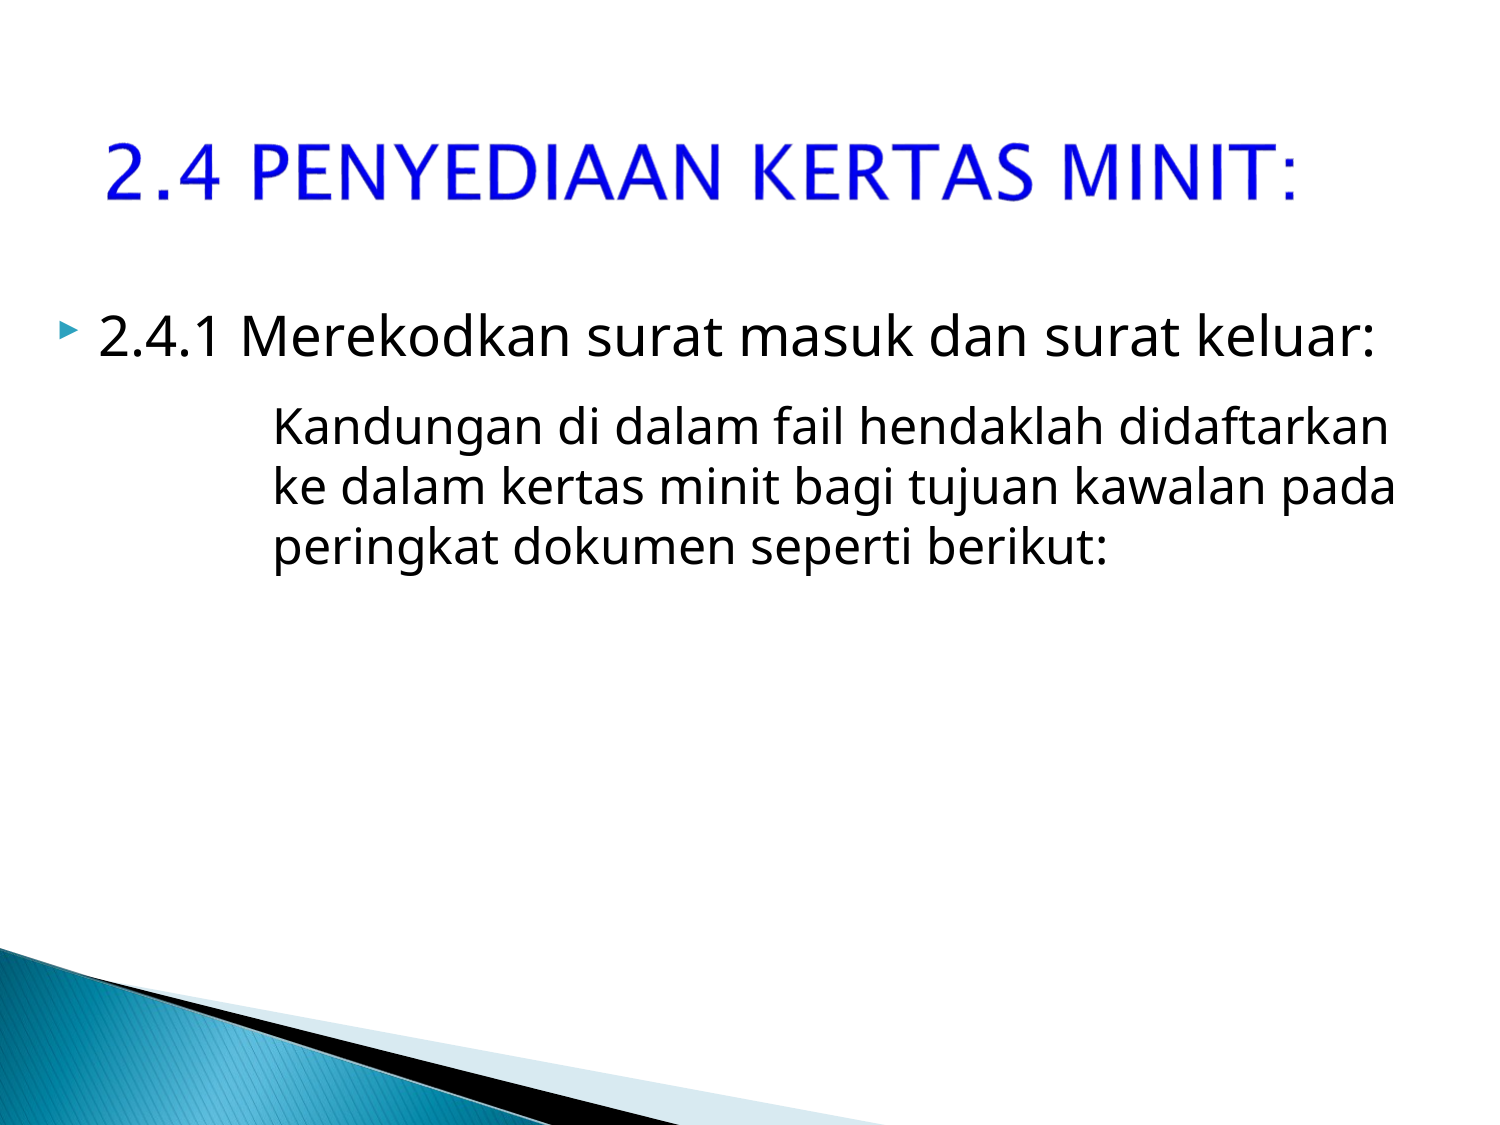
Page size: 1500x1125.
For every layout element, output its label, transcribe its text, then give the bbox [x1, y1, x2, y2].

picture [0, 947, 23, 958]
picture [86, 86, 1437, 275]
list 2.4.1 Merekodkan surat masuk dan surat keluar: [23, 292, 1465, 1125]
text_box Kandungan di dalam fail hendaklah didaftarkan ke dalam kertas minit bagi tujuan kawalan pada peringkat dokumen seperti berikut: [257, 386, 1451, 643]
